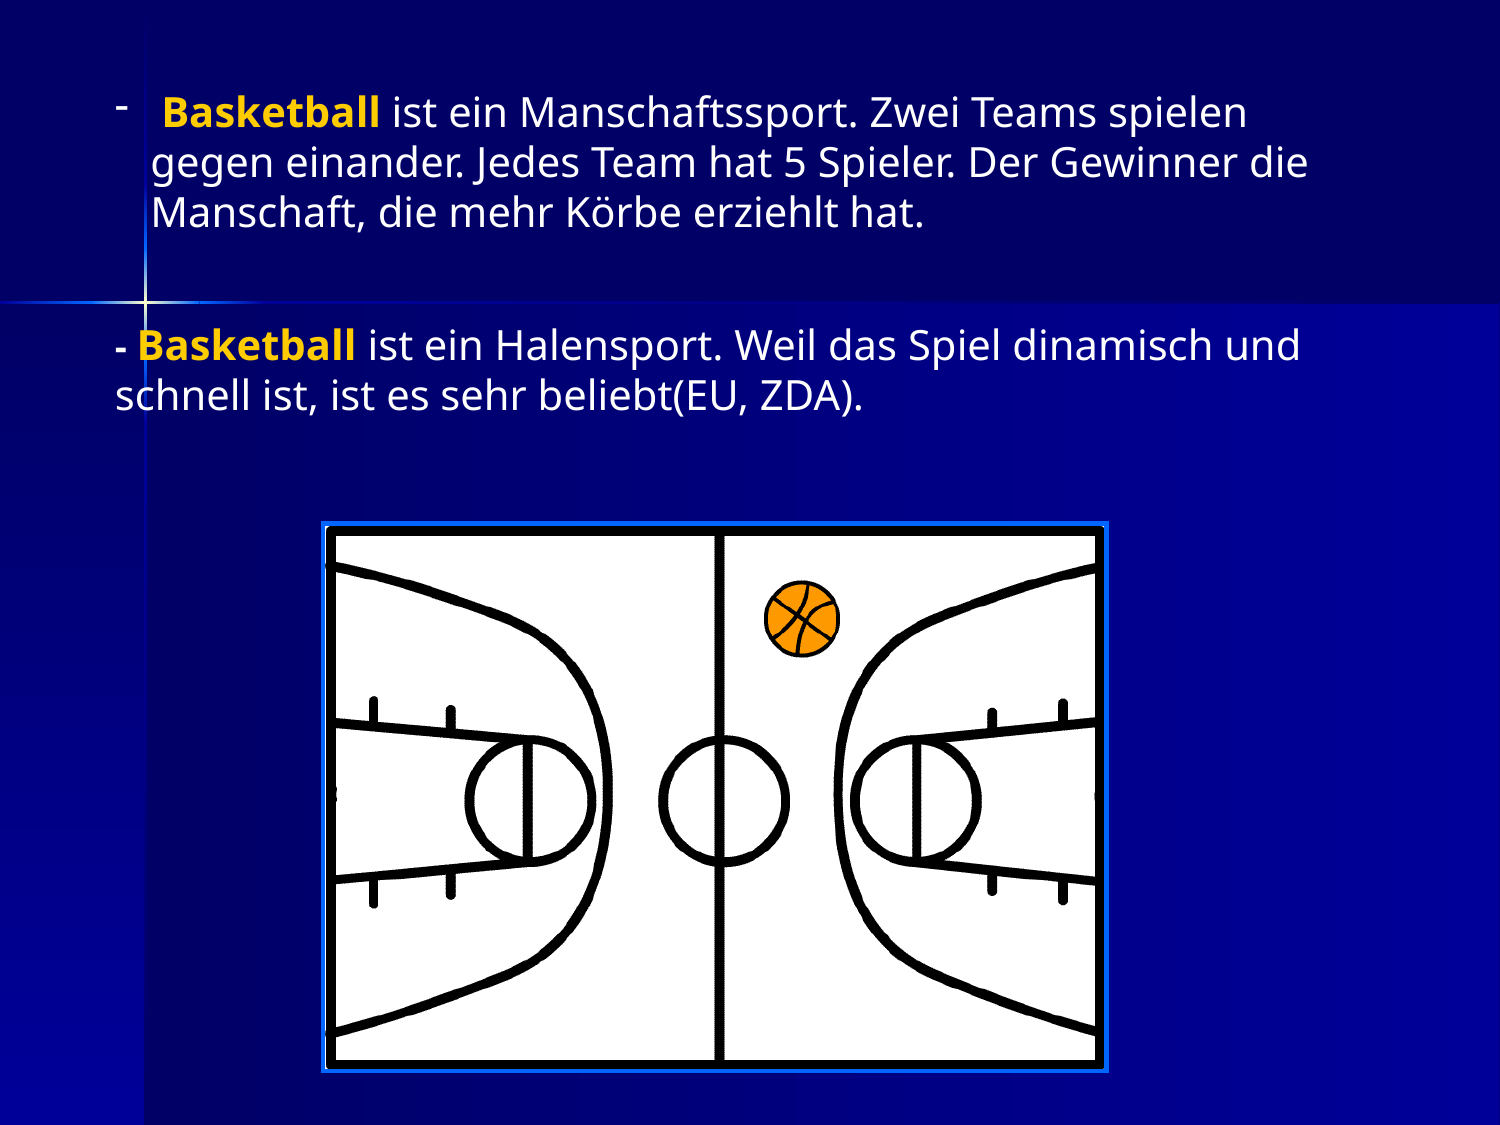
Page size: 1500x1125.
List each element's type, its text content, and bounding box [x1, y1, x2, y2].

text_box Basketball ist ein Manschaftssport. Zwei Teams spielen gegen einander. Jedes Team hat 5 Spieler. Der Gewinner die Manschaft, die mehr Körbe erziehlt hat. - Basketball ist ein Halensport. Weil das Spiel dinamisch und schnell ist, ist es sehr beliebt(EU, ZDA). [100, 78, 1388, 498]
picture [324, 525, 1105, 1070]
